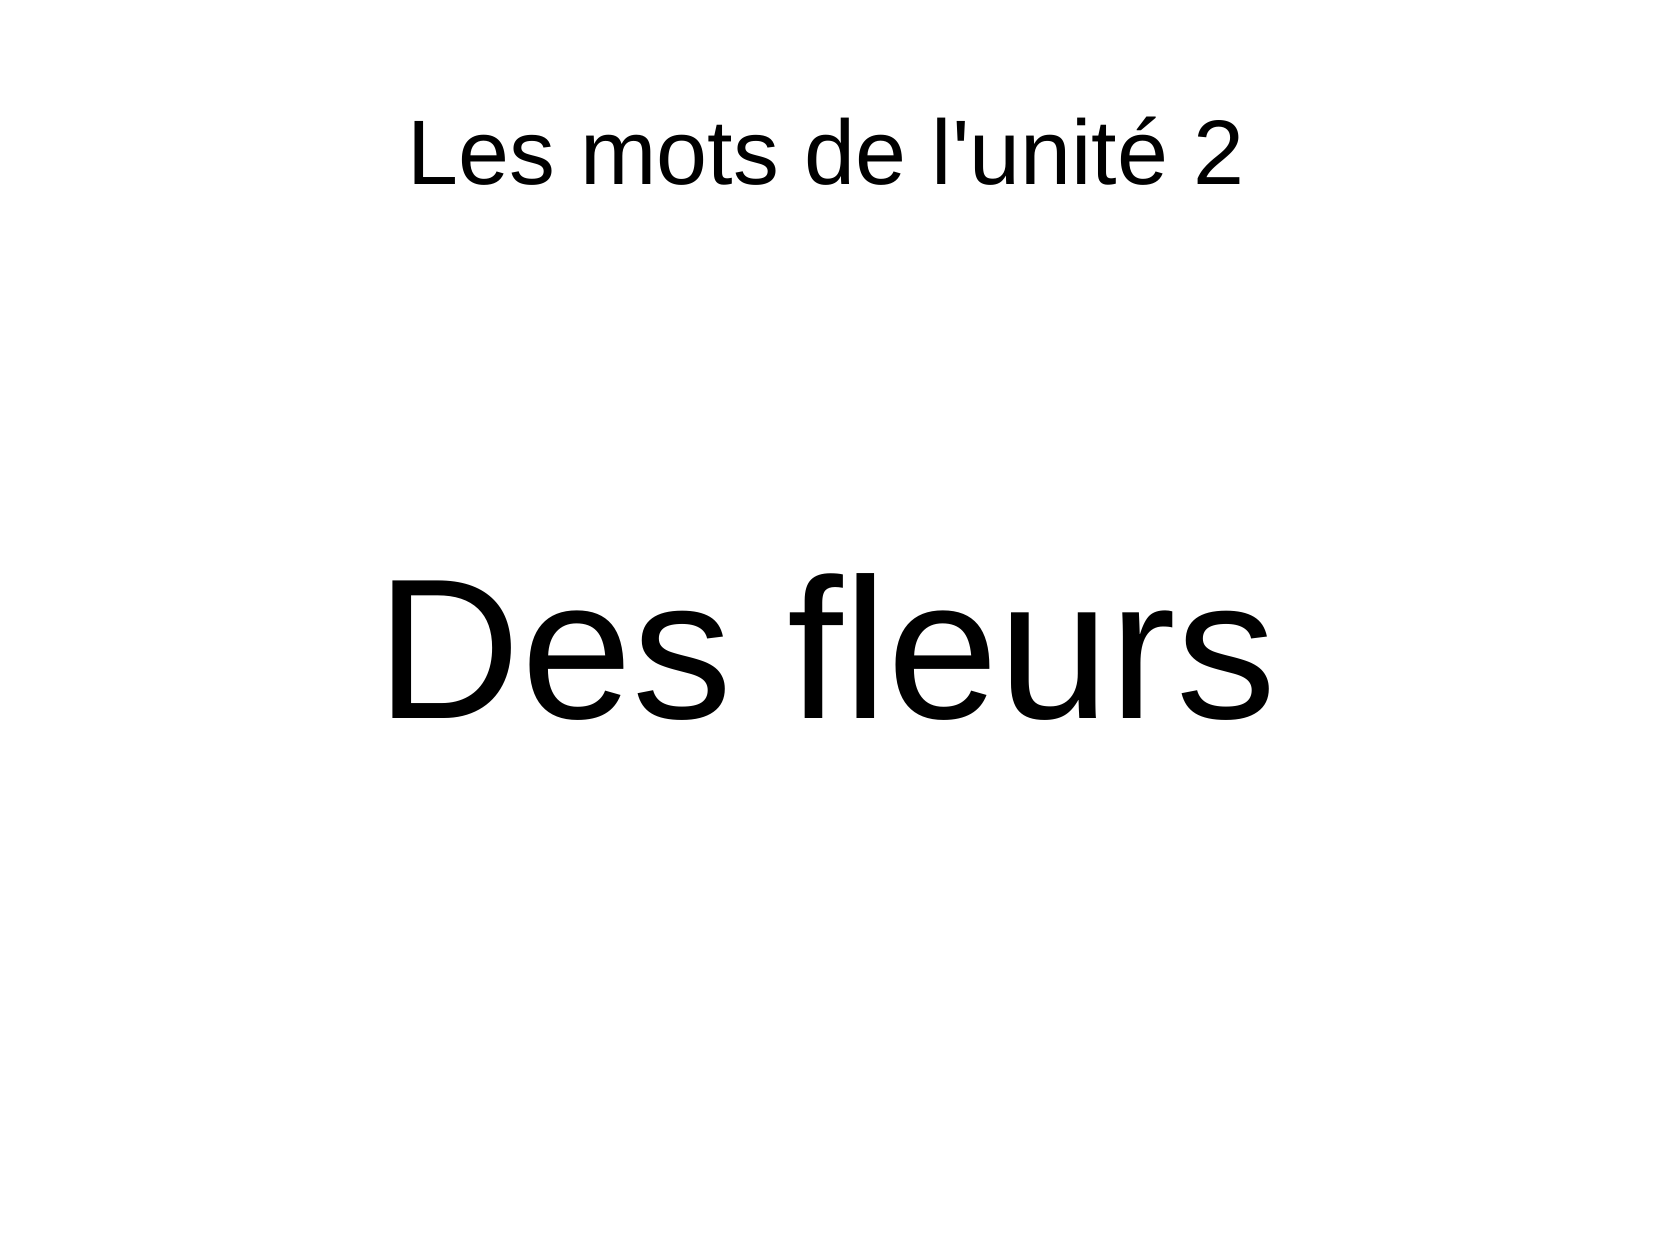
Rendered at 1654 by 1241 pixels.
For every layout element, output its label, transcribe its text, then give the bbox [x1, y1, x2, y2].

title Les mots de l'unité 2 [82, 49, 1571, 257]
subtitle Des fleurs [82, 290, 1571, 1010]
